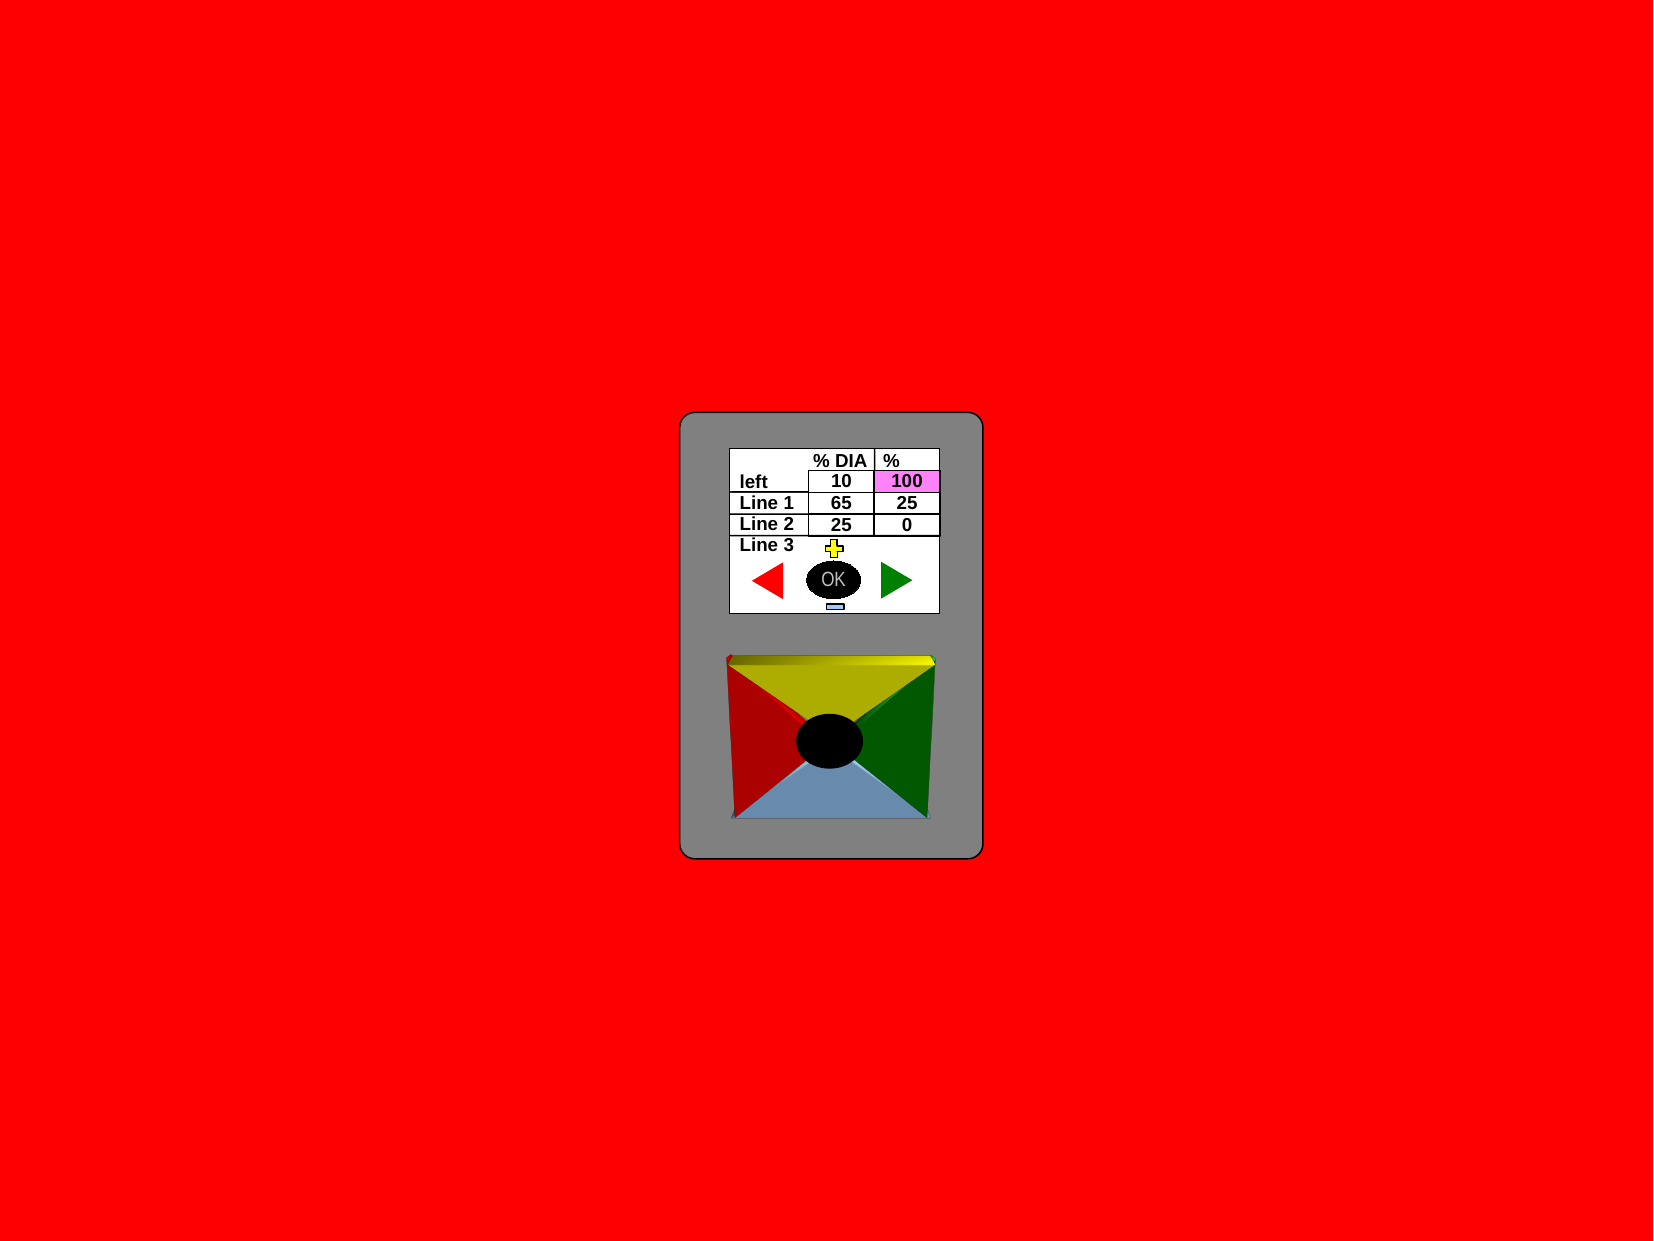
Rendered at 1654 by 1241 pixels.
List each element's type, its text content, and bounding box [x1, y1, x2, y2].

text_box 25 [874, 492, 941, 515]
text_box 0 [874, 515, 940, 536]
text_box 65 [808, 492, 874, 513]
text_box OK [806, 564, 861, 599]
text_box [679, 412, 983, 859]
text_box 10 [808, 470, 874, 492]
text_box 100 [874, 470, 940, 493]
text_box % DIA % left Line 1 Line 2 Line 3 [724, 443, 947, 564]
text_box 25 [808, 515, 874, 534]
